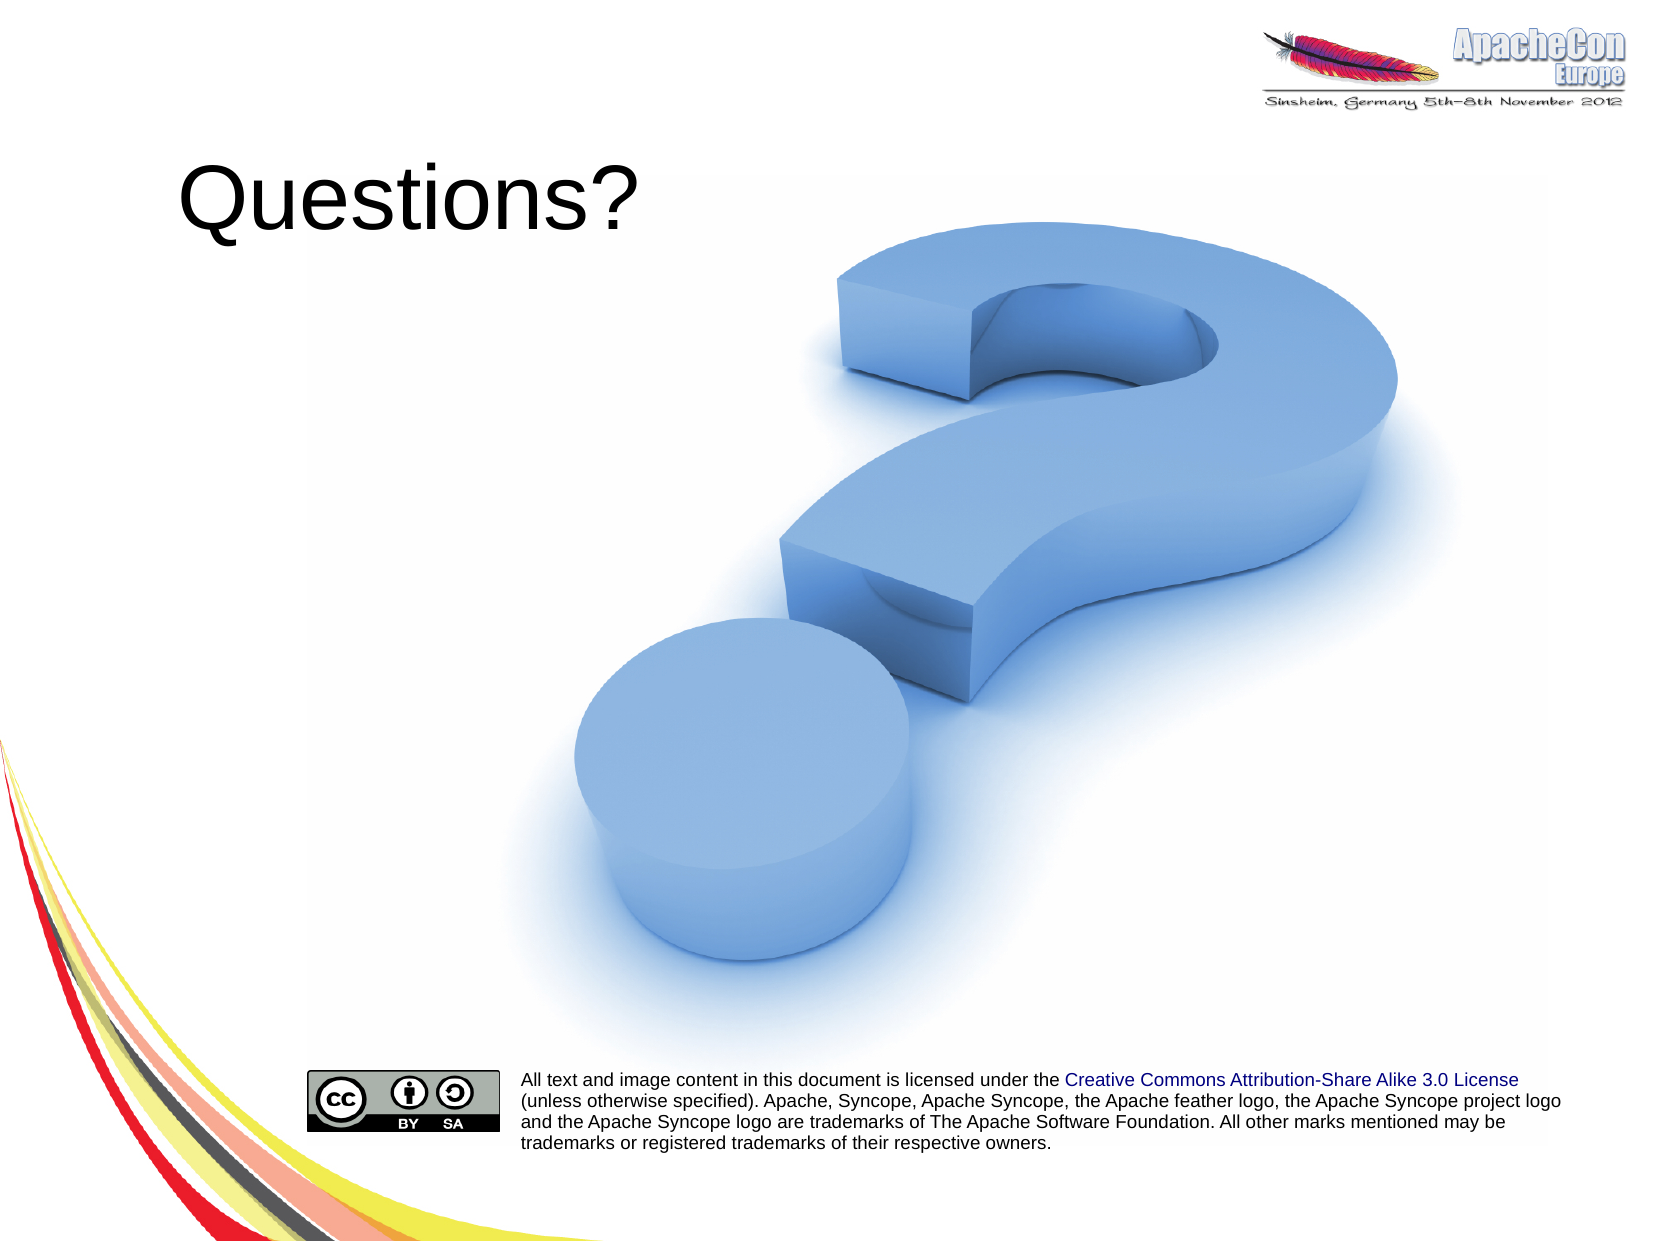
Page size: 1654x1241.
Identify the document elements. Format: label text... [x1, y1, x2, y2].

picture [0, 0, 1654, 1241]
title Questions? [177, 146, 1536, 250]
text_box All text and image content in this document is licensed under the Creative Commons Attribution-Share Alike 3.0 License (unless otherwise specified). Apache, Syncope, Apache Syncope, the Apache feather logo, the Apache Syncope project logo and the Apache Syncope logo are trademarks of The Apache Software Foundation. All other marks mentioned may be trademarks or registered trademarks of their respective owners. [520, 1069, 1571, 1154]
